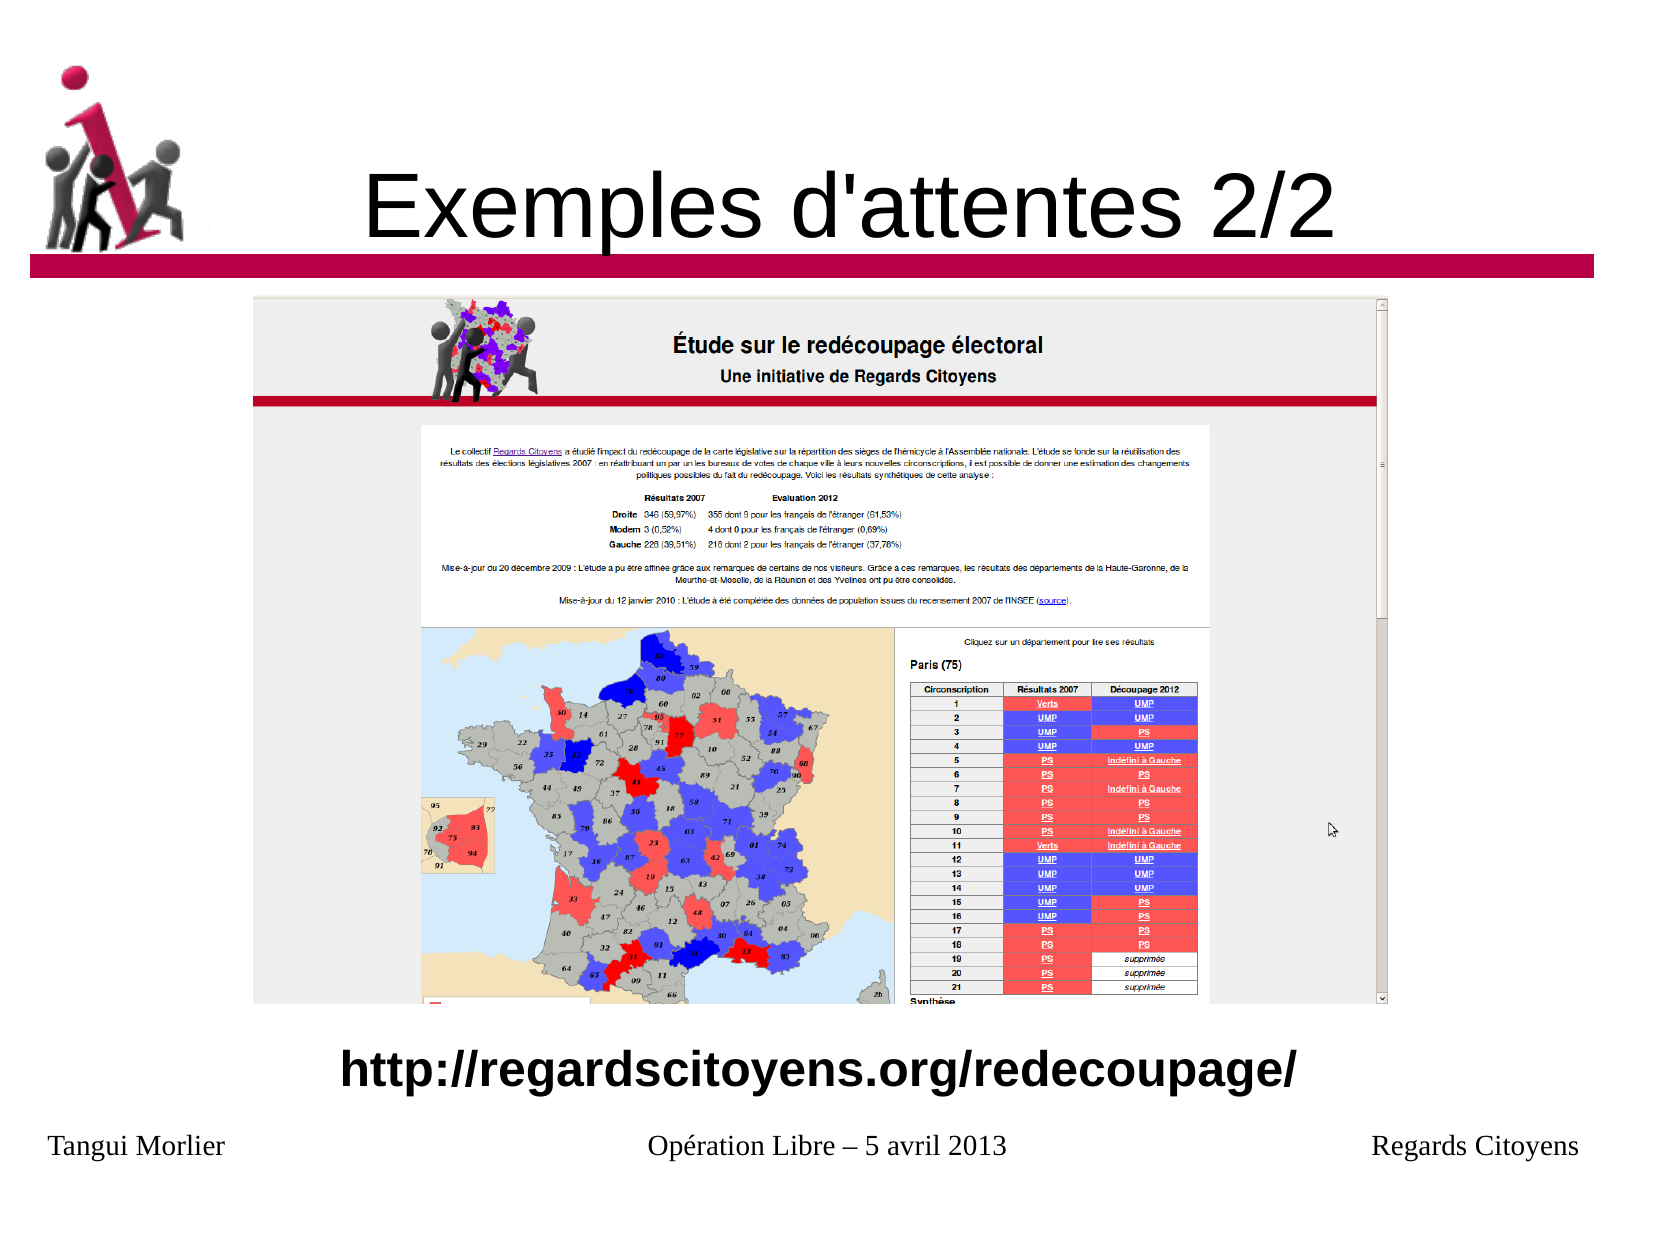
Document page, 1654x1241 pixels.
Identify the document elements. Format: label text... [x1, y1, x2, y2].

title Exemples d'attentes 2/2 [106, 109, 1595, 303]
picture [253, 295, 1388, 1004]
text_box http://regardscitoyens.org/redecoupage/ [324, 1033, 1314, 1105]
picture [29, 60, 210, 254]
